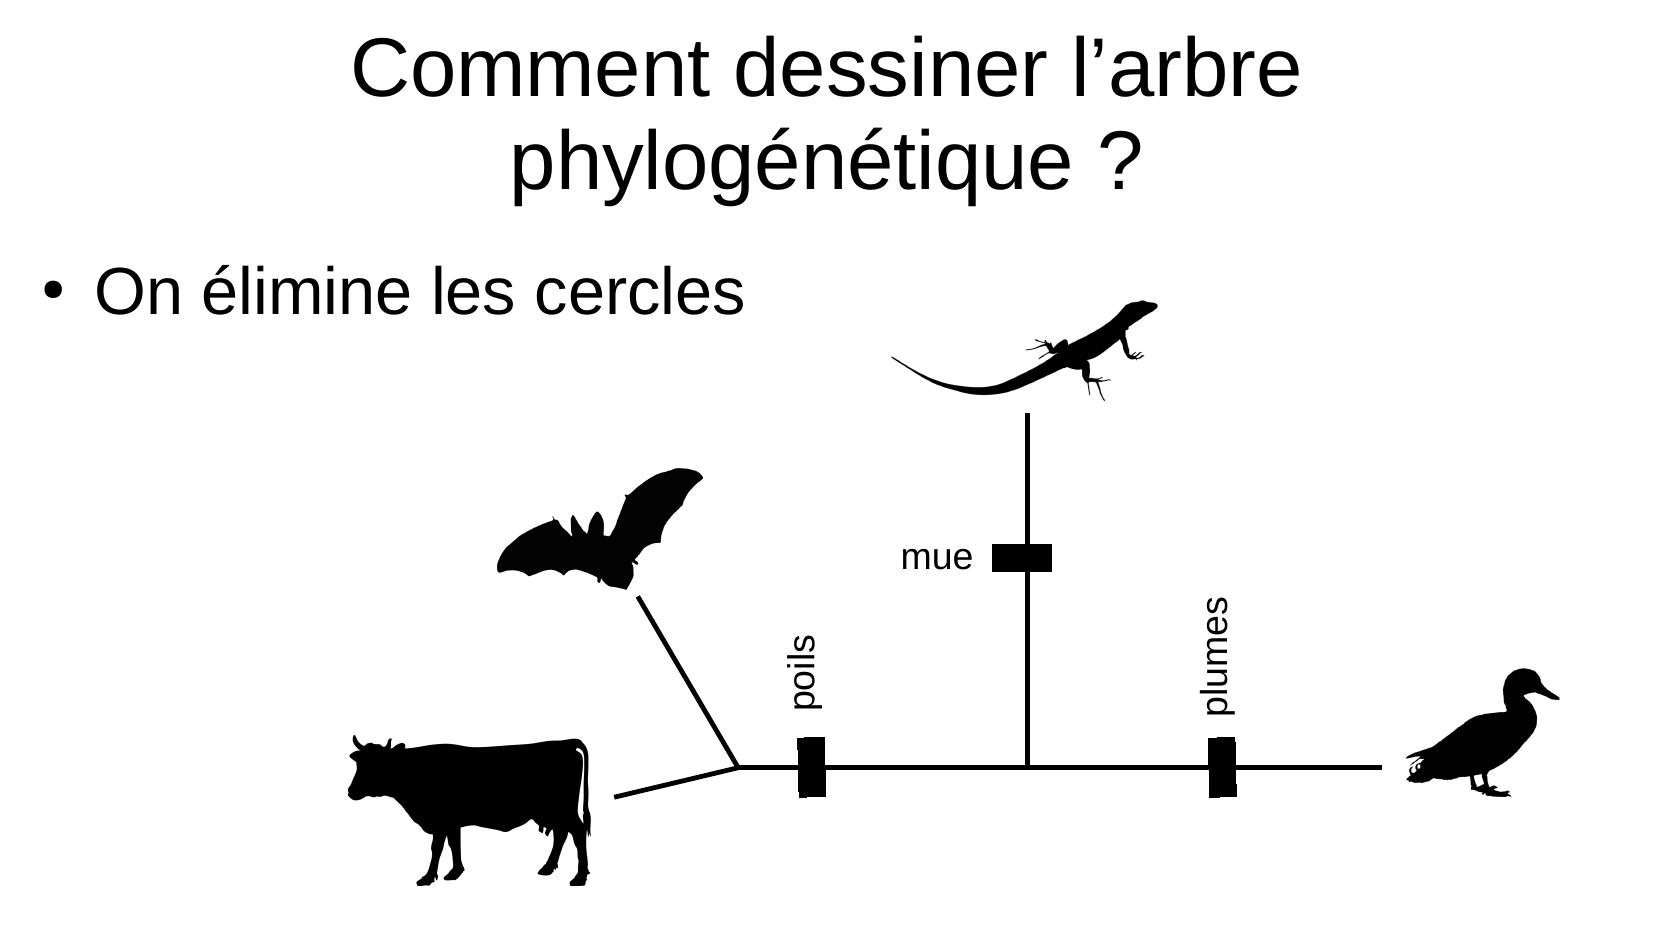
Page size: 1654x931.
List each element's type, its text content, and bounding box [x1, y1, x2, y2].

text_box poils [772, 620, 830, 727]
text_box [992, 544, 1052, 572]
picture [348, 735, 591, 886]
text_box [1208, 737, 1237, 798]
text_box plumes [1185, 582, 1285, 733]
picture [495, 579, 703, 591]
text_box mue [885, 527, 989, 585]
text_box [797, 737, 826, 798]
picture [891, 300, 1158, 402]
title Comment dessiner l’arbre phylogénétique ? [82, 21, 1571, 208]
list On élimine les cercles [23, 253, 827, 579]
picture [1405, 668, 1560, 798]
